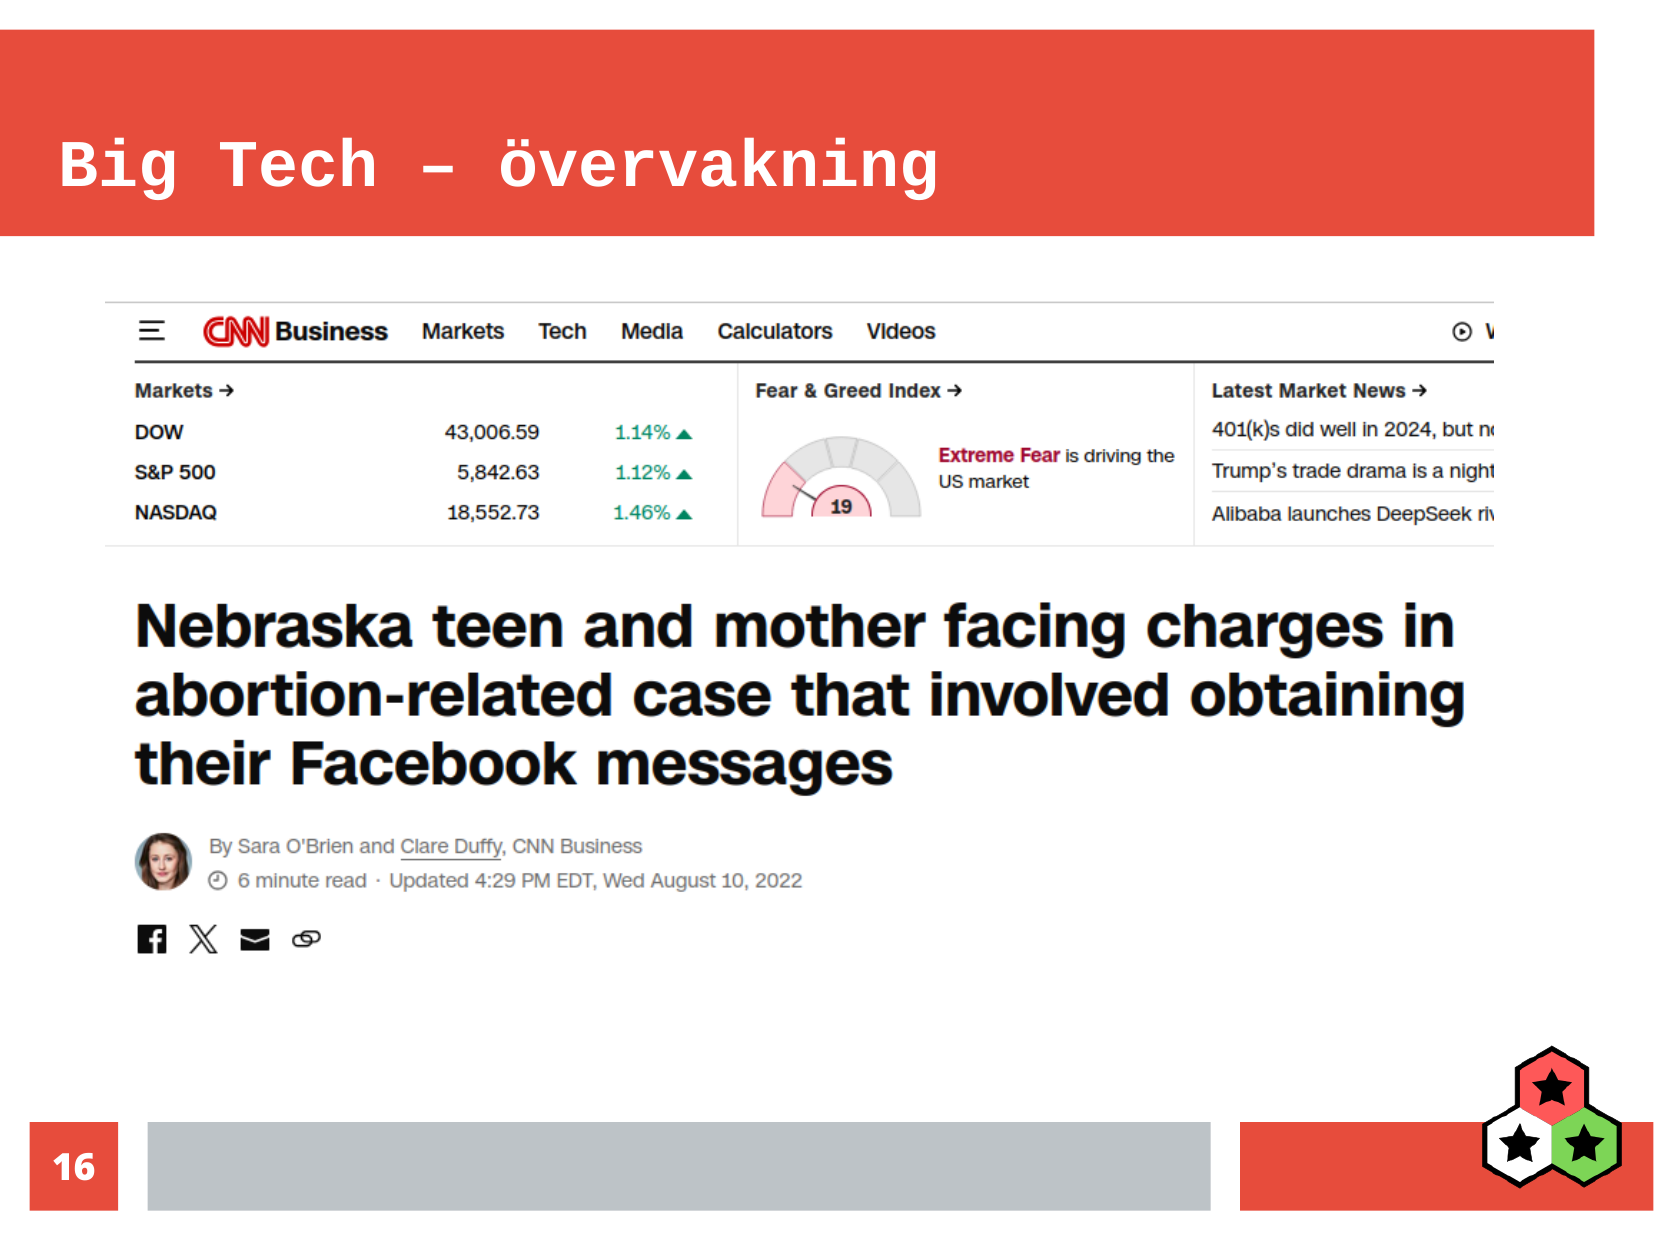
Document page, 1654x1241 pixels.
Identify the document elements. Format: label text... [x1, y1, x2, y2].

title Big Tech – övervakning [59, 59, 1595, 207]
picture [105, 299, 1494, 988]
picture [1463, 1028, 1640, 1205]
